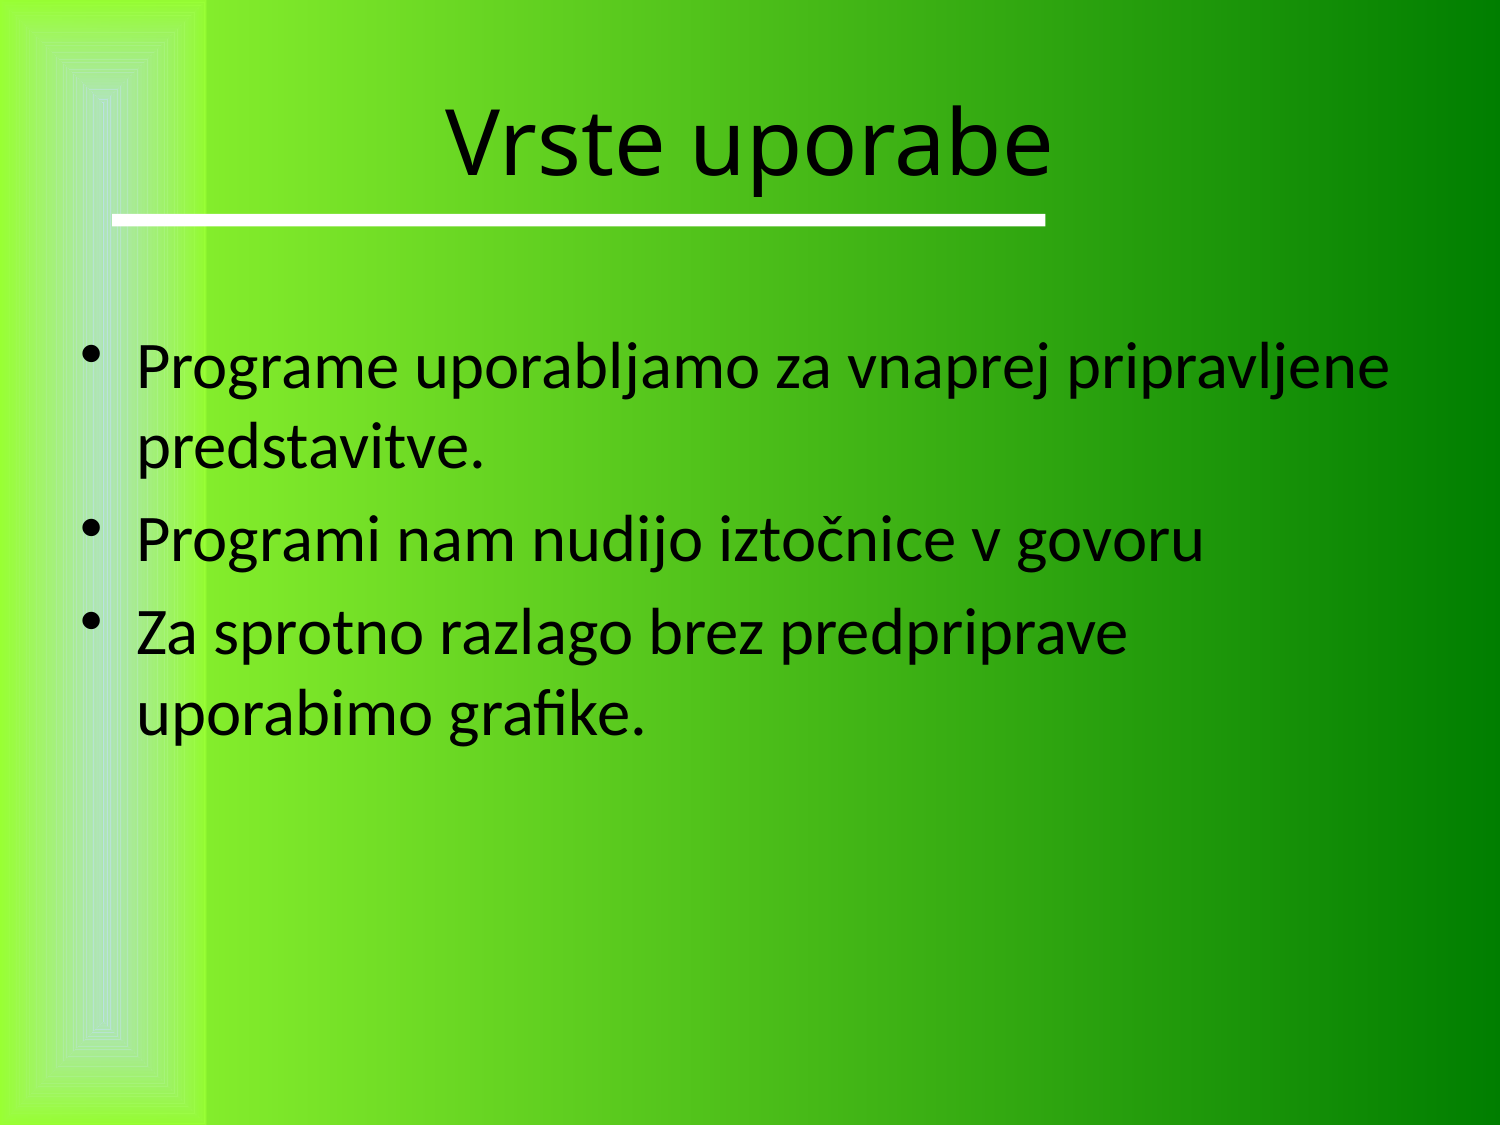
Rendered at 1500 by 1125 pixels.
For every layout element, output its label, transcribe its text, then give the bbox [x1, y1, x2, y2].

list Programe uporabljamo za vnaprej pripravljene predstavitve. Programi nam nudijo iztočnice v govoru Za sprotno razlago brez predpriprave uporabimo grafike. [64, 314, 1415, 1057]
title Vrste uporabe [75, 45, 1425, 233]
text_box [0, 0, 207, 1125]
